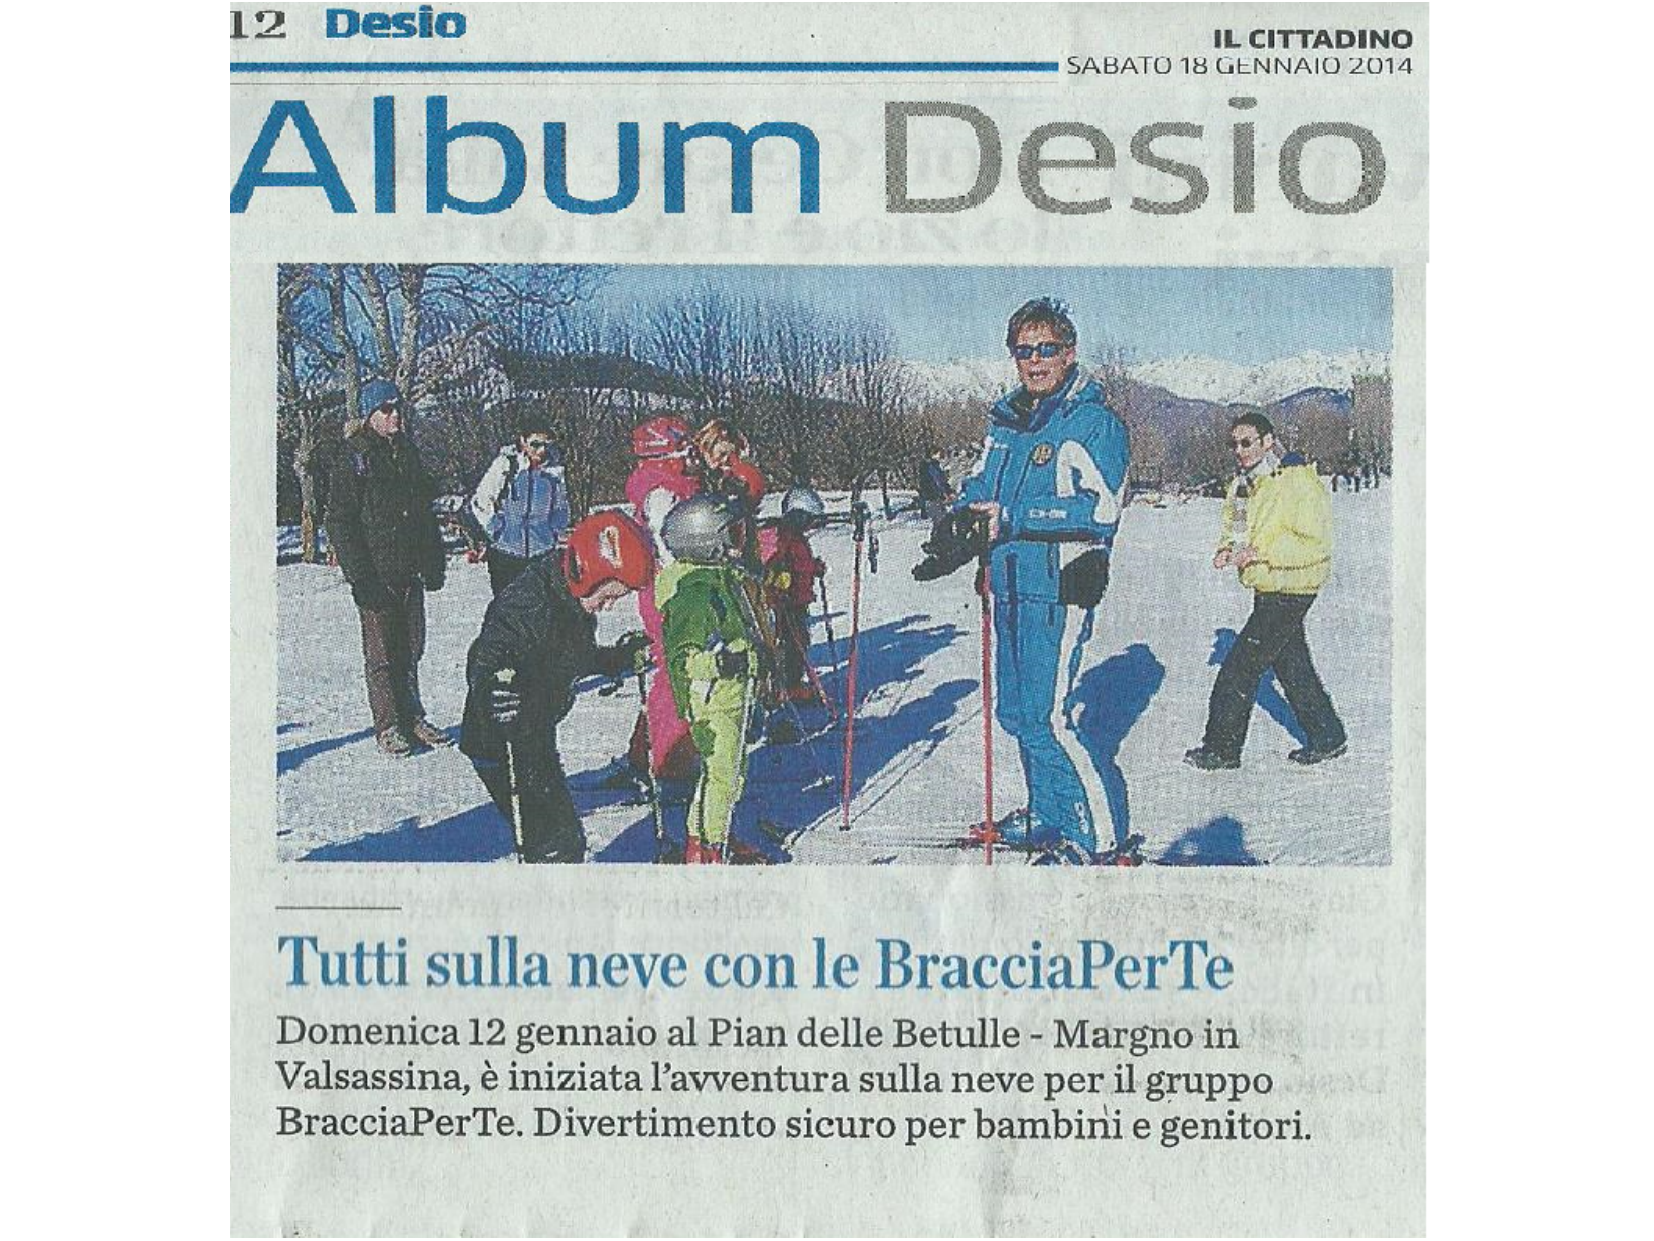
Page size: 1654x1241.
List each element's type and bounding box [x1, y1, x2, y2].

picture [230, 2, 1431, 1238]
